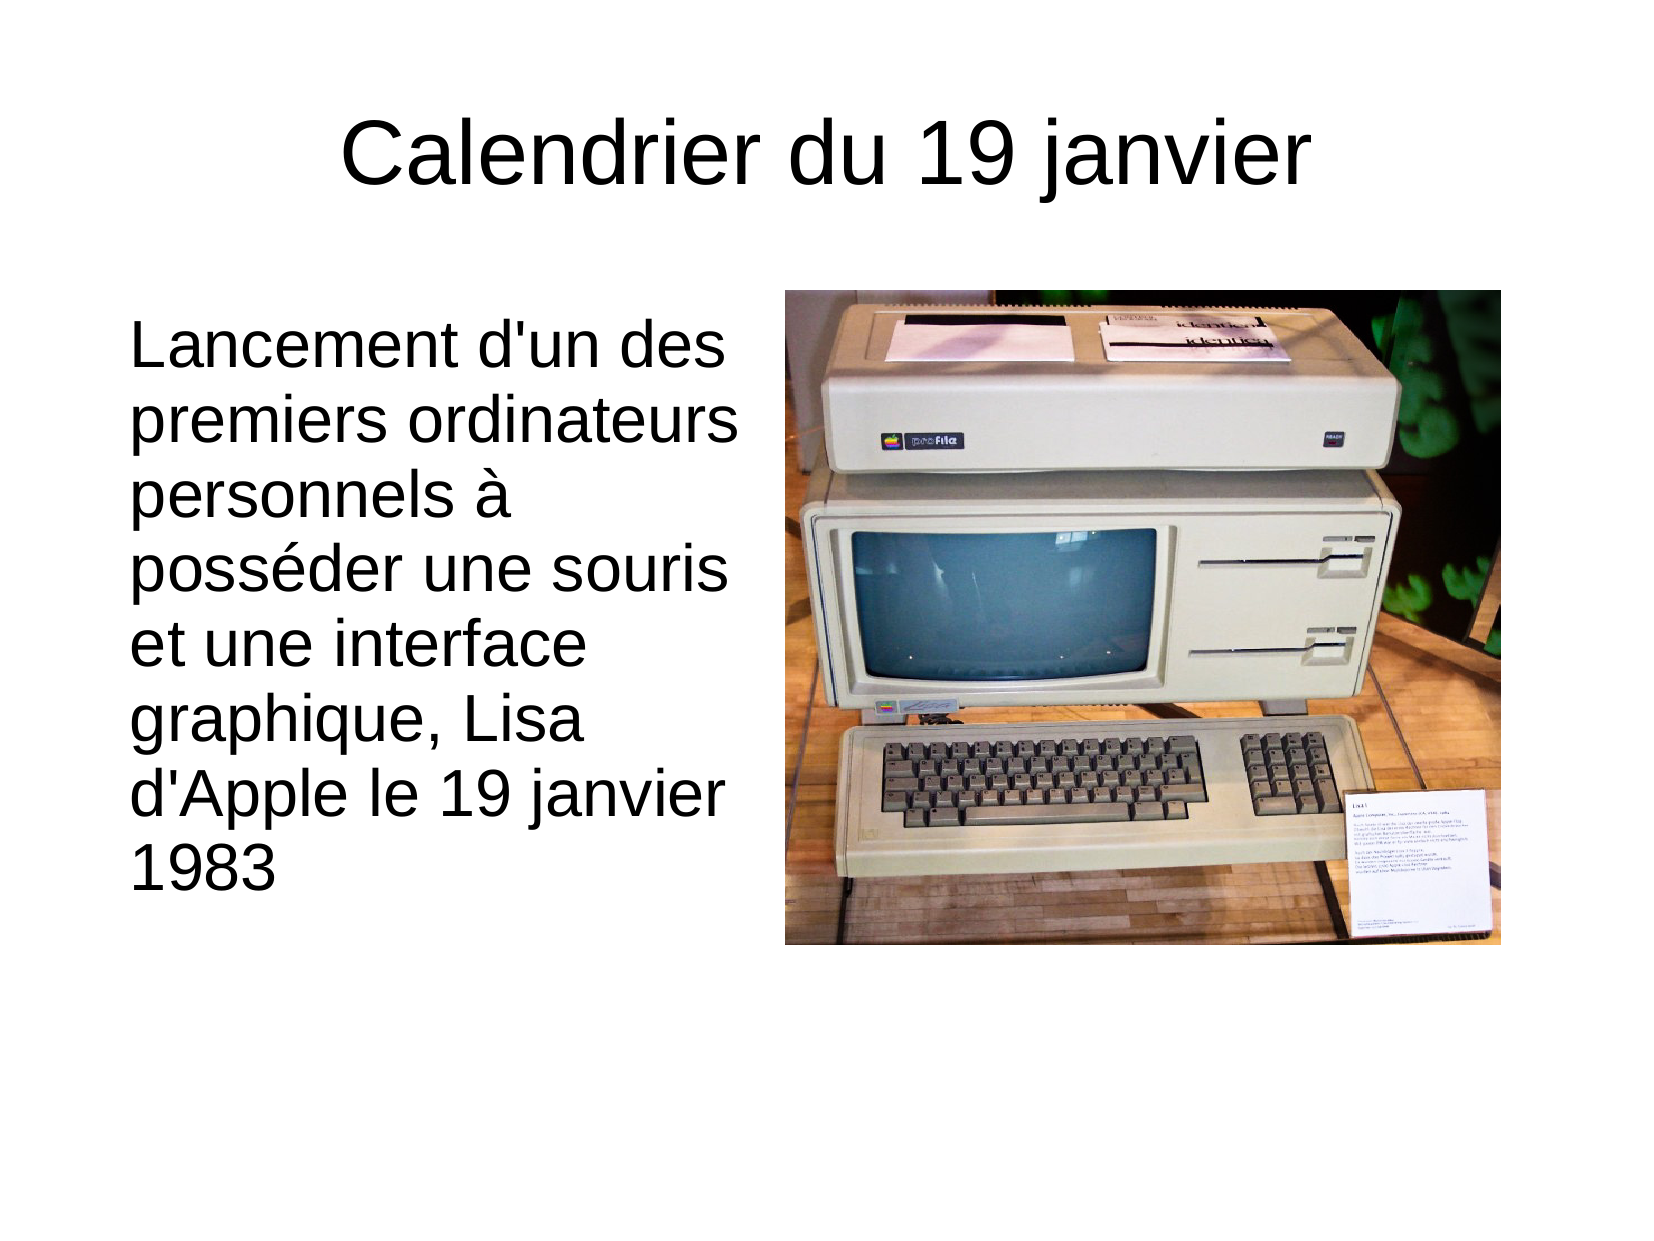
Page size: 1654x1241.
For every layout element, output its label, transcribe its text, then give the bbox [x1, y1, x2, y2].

picture [785, 290, 1501, 945]
list Lancement d'un des premiers ordinateurs personnels à posséder une souris et une interface graphique, Lisa d'Apple le 19 janvier 1983 [59, 307, 785, 906]
title Calendrier du 19 janvier [82, 49, 1571, 257]
